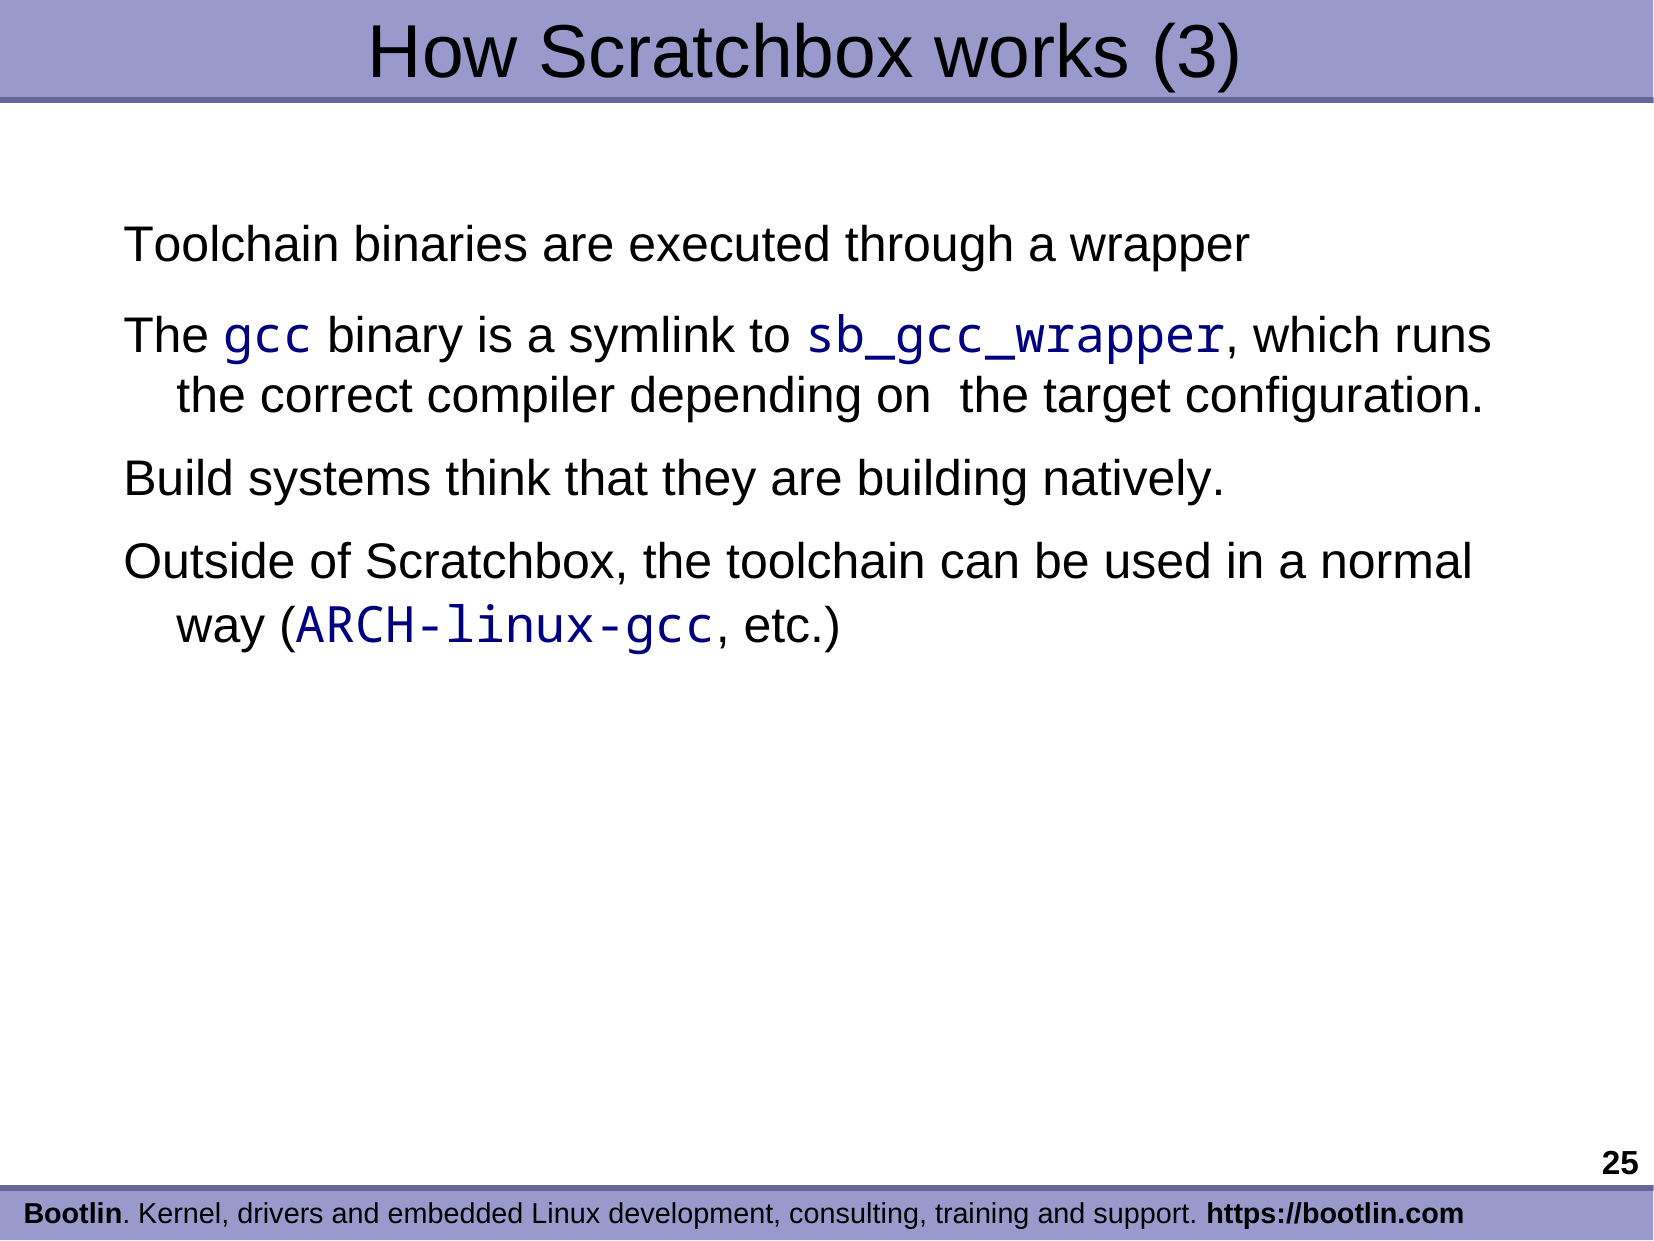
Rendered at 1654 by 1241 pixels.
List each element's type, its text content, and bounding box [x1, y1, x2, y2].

list Toolchain binaries are executed through a wrapper The gcc binary is a symlink to sb_gcc_wrapper, which runs the correct compiler depending on the target configuration. Build systems think that they are building natively. Outside of Scratchbox, the toolchain can be used in a normal way (ARCH-linux-gcc, etc.) [105, 216, 1518, 1066]
title How Scratchbox works (3) [60, 5, 1551, 97]
